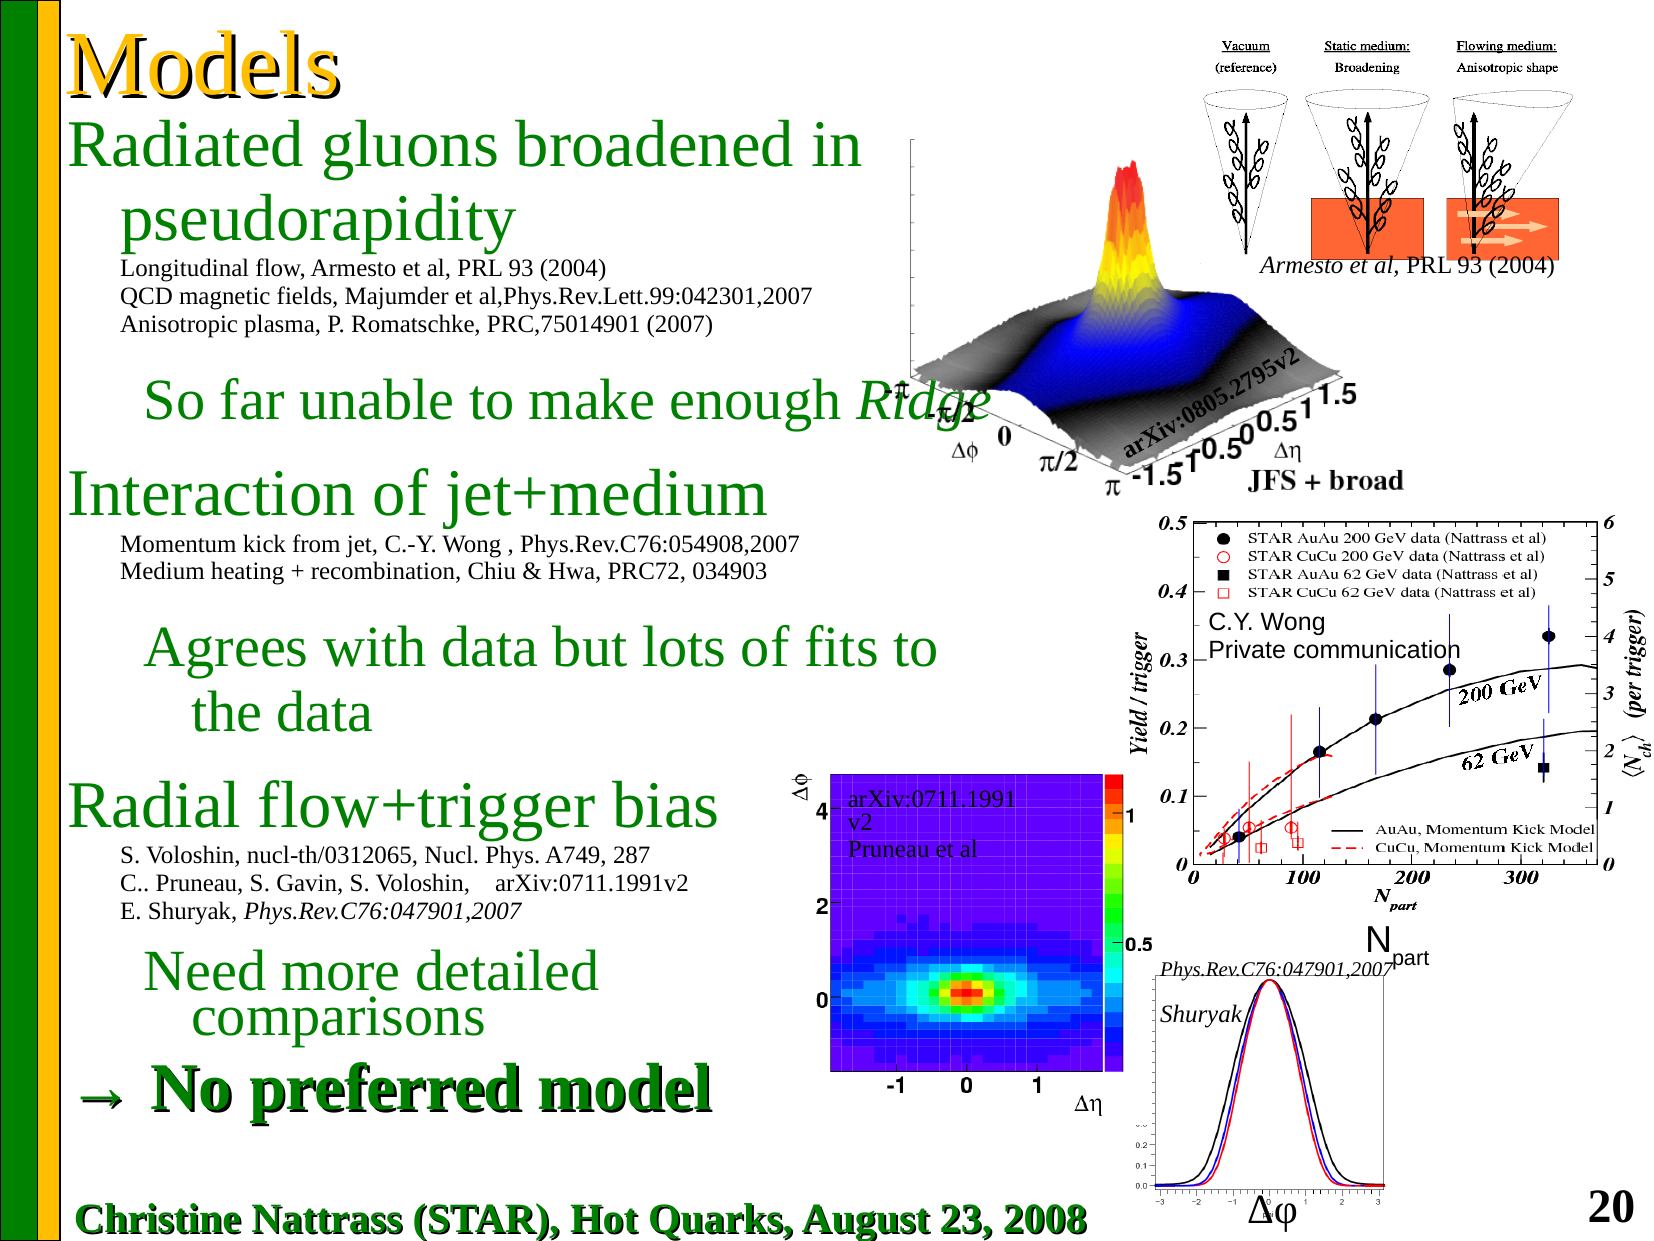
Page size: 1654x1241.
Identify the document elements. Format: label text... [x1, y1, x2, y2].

picture [775, 513, 1654, 1225]
title Models [64, 0, 1654, 128]
text_box Armesto et al, PRL 93 (2004) [1404, 240, 1600, 288]
text_box Npart [1350, 911, 1463, 978]
list Radiated gluons broadened in pseudorapidity Longitudinal flow, Armesto et al, PRL 93 (2004) QCD magnetic fields, Majumder et al,Phys.Rev.Lett.99:042301,2007 Anisotropic plasma, P. Romatschke, PRC,75014901 (2007) So far unable to make enough Ridge Interaction of jet+medium Momentum kick from jet, C.-Y. Wong , Phys.Rev.C76:054908,2007 Medium heating + recombination, Chiu & Hwa, PRC72, 034903 Agrees with data but lots of fits to the data Radial flow+trigger bias S. Voloshin, nucl-th/0312065, Nucl. Phys. A749, 287 C.. Pruneau, S. Gavin, S. Voloshin, arXiv:0711.1991v2 E. Shuryak, Phys.Rev.C76:047901,2007 Need more detailed comparisons → No preferred model [49, 106, 1025, 1185]
text_box C.Y. Wong Private communication [1193, 600, 1494, 671]
text_box arXiv:0805.2795v2 [1034, 303, 1364, 521]
text_box arXiv:0711.1991v2Pruneau et al [833, 778, 1034, 865]
text_box Phys.Rev.C76:047901,2007 Shuryak [1152, 952, 1408, 1036]
picture [885, 37, 1576, 496]
text_box Δφ [1232, 1179, 1345, 1241]
text_box 20 [1537, 1172, 1651, 1241]
